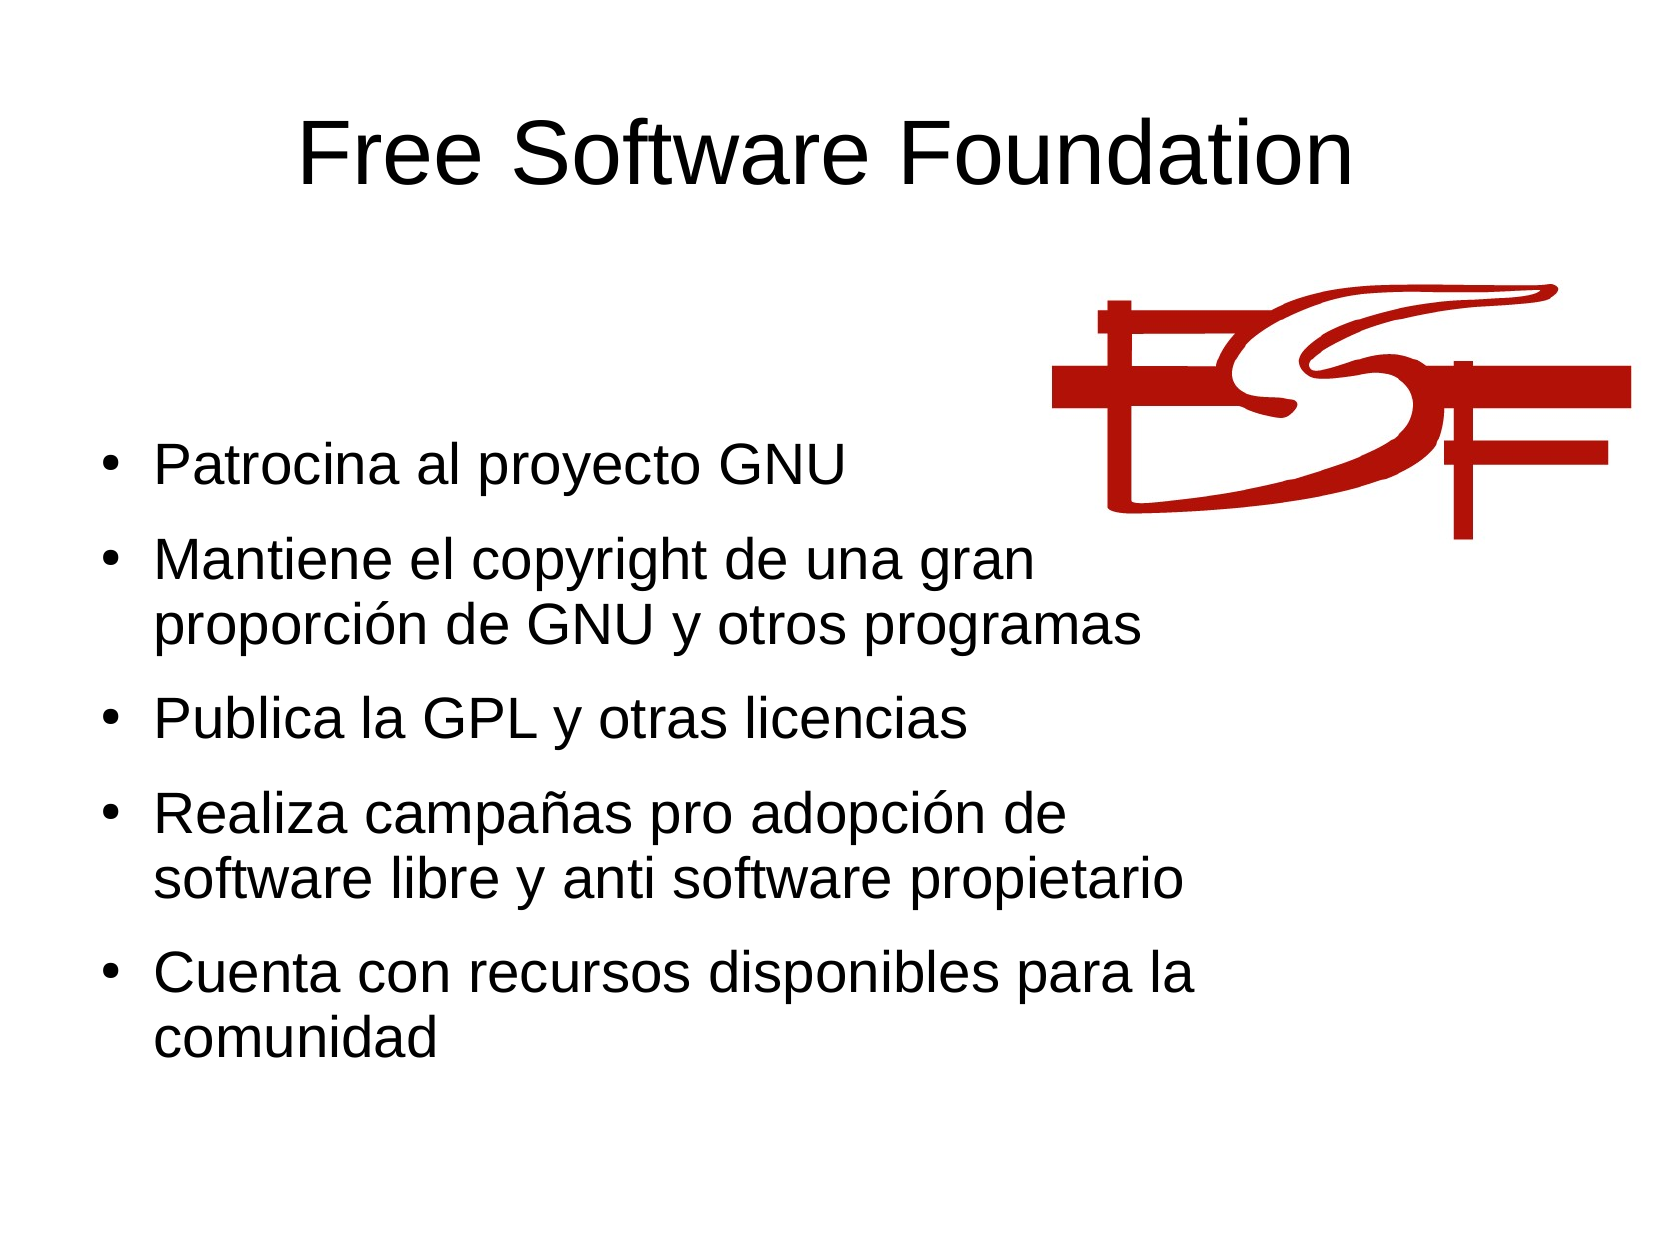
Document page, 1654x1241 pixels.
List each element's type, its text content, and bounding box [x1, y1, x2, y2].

title Free Software Foundation [82, 49, 1571, 257]
picture [1034, 280, 1643, 561]
list Patrocina al proyecto GNU Mantiene el copyright de una gran proporción de GNU y otros programas Publica la GPL y otras licencias Realiza campañas pro adopción de software libre y anti software propietario Cuenta con recursos disponibles para la comunidad [82, 431, 1276, 1088]
